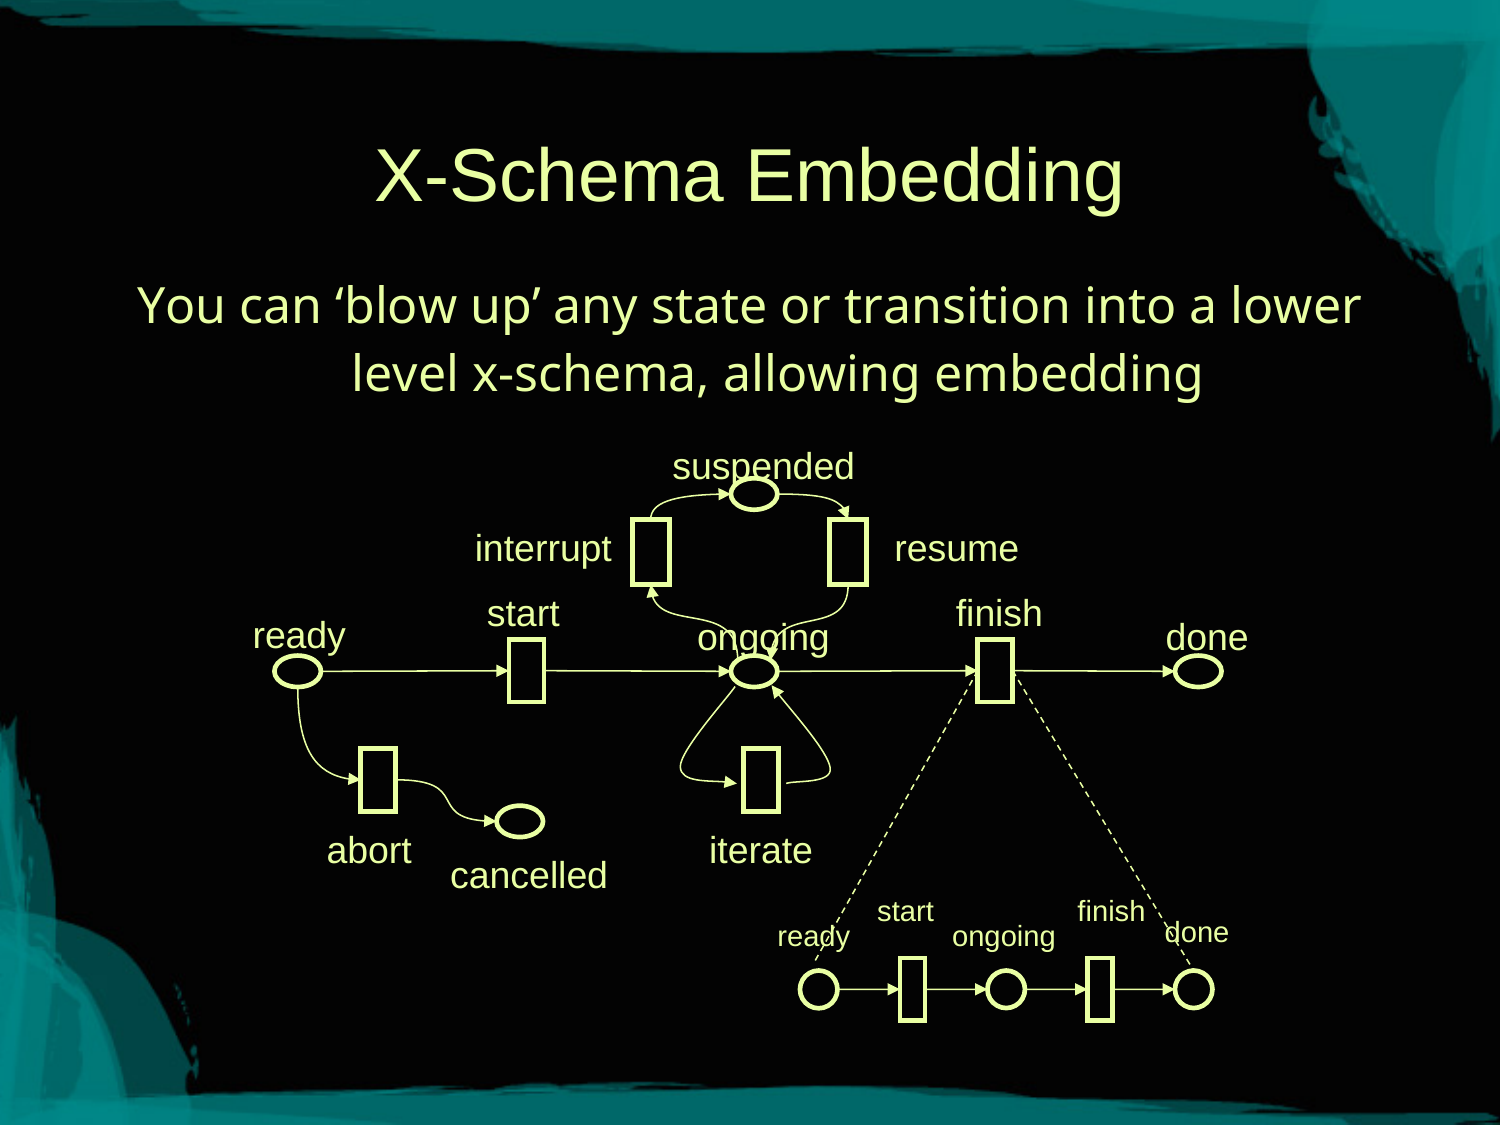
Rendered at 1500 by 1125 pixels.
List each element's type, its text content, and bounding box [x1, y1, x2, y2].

text_box ready [237, 606, 361, 664]
text_box ready [762, 912, 866, 961]
text_box start [862, 887, 950, 936]
text_box done [1150, 609, 1264, 667]
text_box cancelled [435, 846, 623, 905]
text_box ongoing [764, 632, 775, 647]
text_box resume [879, 519, 1034, 577]
text_box finish [941, 584, 1058, 643]
text_box abort [311, 822, 427, 880]
text_box suspended [657, 437, 870, 495]
text_box start [472, 584, 575, 643]
picture [0, 0, 1500, 1125]
text_box iterate [694, 822, 828, 880]
text_box ongoing [937, 912, 1072, 961]
text_box done [1149, 908, 1245, 957]
text_box interrupt [459, 519, 627, 577]
title X-Schema Embedding [112, 87, 1388, 262]
list You can ‘blow up’ any state or transition into a lower level x-schema, allowing embedding [112, 262, 1388, 413]
text_box finish [1062, 887, 1161, 936]
text_box ongoing [682, 609, 845, 667]
